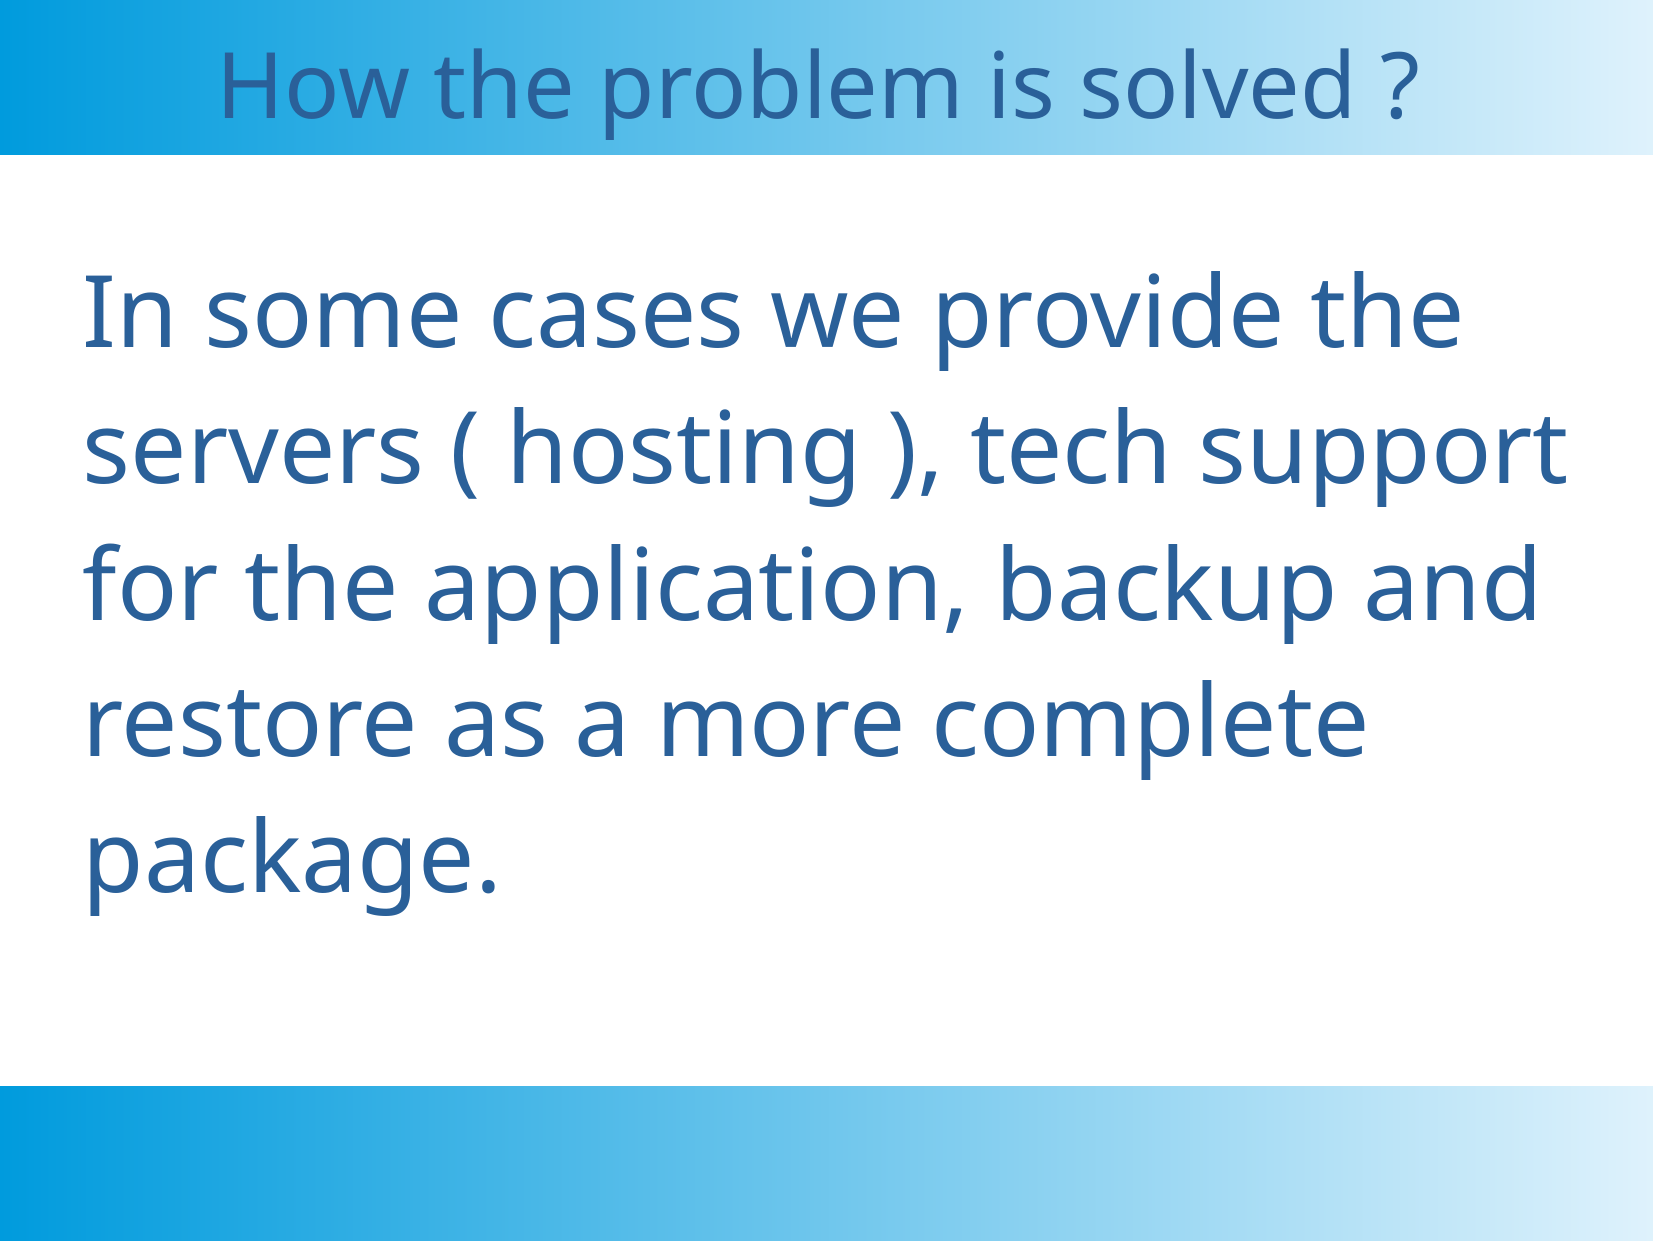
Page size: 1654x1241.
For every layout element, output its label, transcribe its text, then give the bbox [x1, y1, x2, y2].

list In some cases we provide the servers ( hosting ), tech support for the application, backup and restore as a more complete package. [82, 240, 1571, 961]
title How the problem is solved ? [75, 30, 1564, 138]
